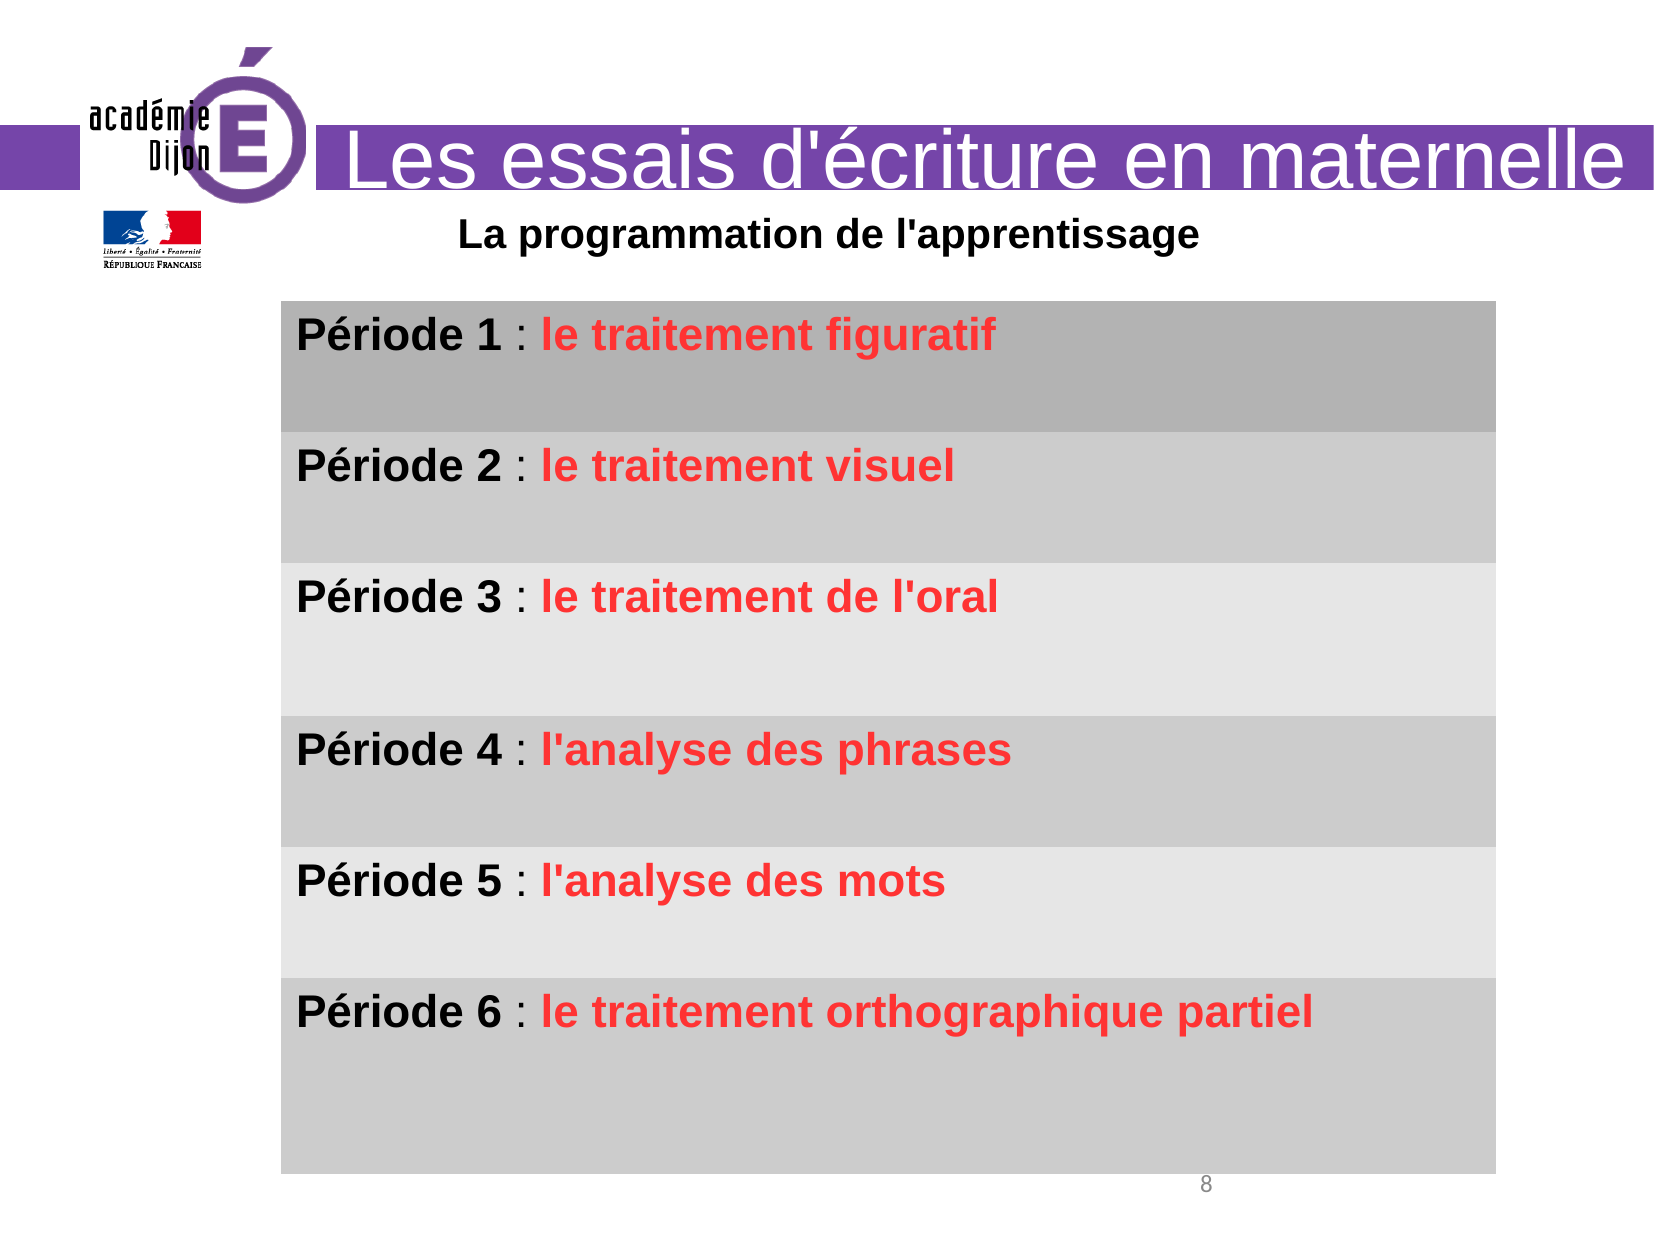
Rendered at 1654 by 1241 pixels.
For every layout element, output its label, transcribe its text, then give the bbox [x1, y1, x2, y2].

table_cell Période 2 : le traitement visuel [281, 432, 1496, 563]
table_cell Période 3 : le traitement de l'oral [281, 563, 1496, 716]
text_box La programmation de l'apprentissage [442, 203, 1606, 266]
table_header Période 1 : le traitement figuratif [281, 301, 1496, 432]
table_cell Période 5 : l'analyse des mots [281, 847, 1496, 978]
title Les essais d'écriture en maternelle [236, 100, 1654, 219]
picture [90, 47, 306, 268]
table_cell Période 6 : le traitement orthographique partiel [281, 978, 1496, 1174]
table_cell Période 4 : l'analyse des phrases [281, 716, 1496, 847]
